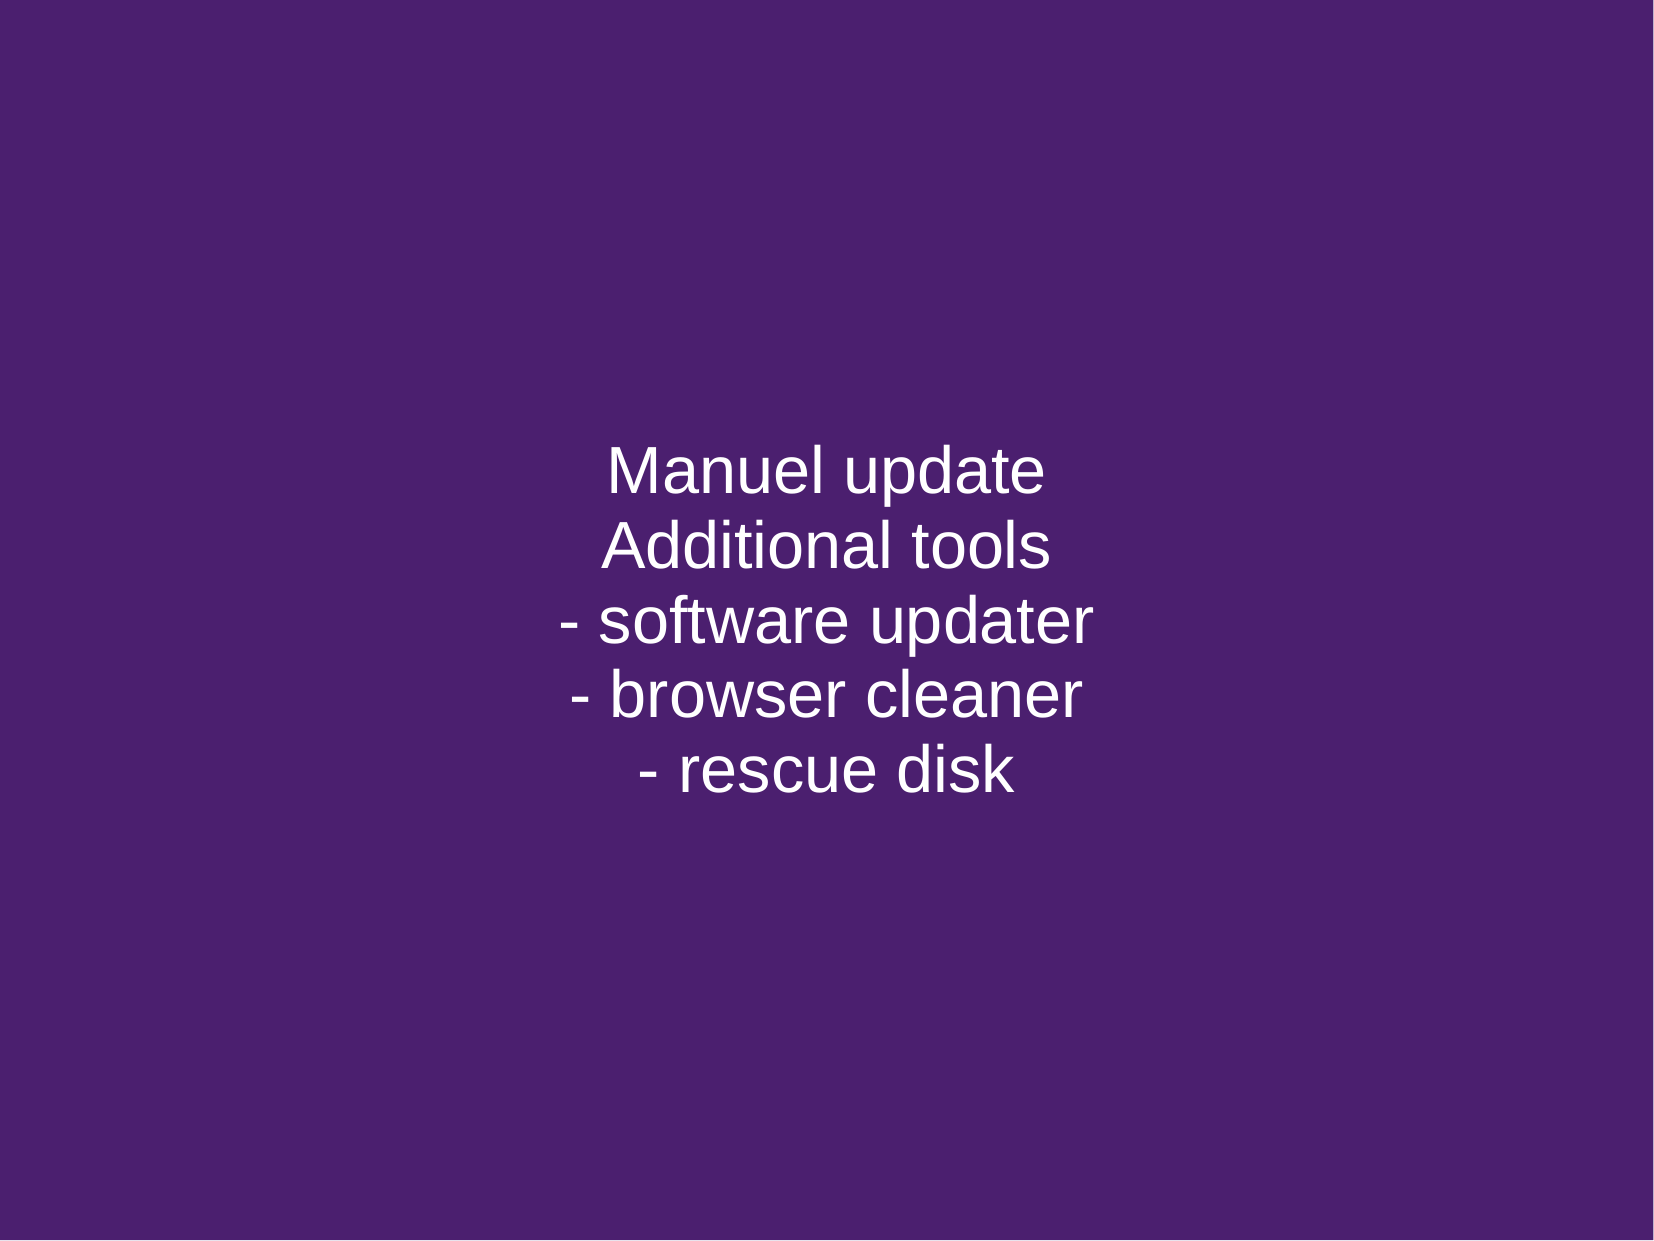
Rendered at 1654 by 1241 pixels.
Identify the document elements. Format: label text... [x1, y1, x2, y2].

subtitle Manuel update Additional tools - software updater - browser cleaner - rescue disk [0, 0, 1654, 1241]
